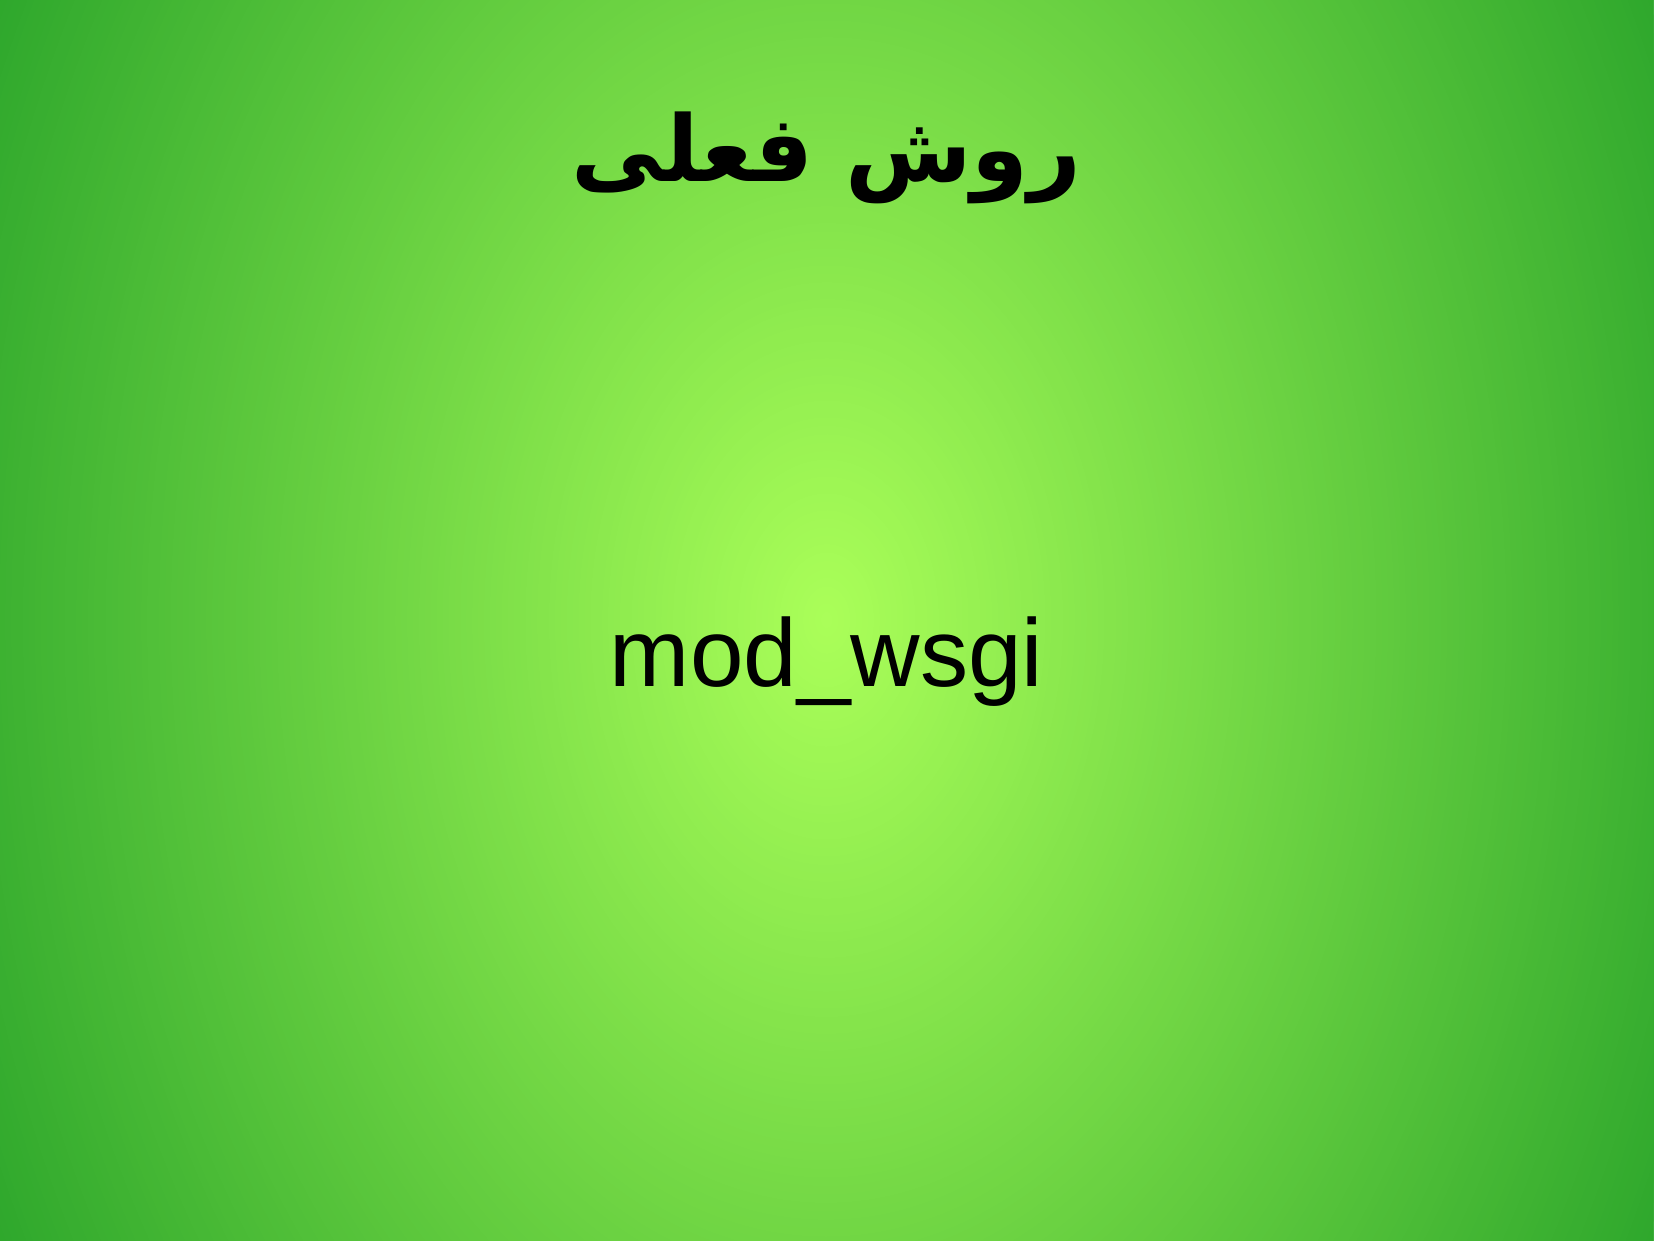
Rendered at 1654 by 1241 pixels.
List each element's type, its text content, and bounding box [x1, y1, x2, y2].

list mod_wsgi [82, 299, 1571, 1019]
title روش فعلی [82, 47, 1571, 252]
